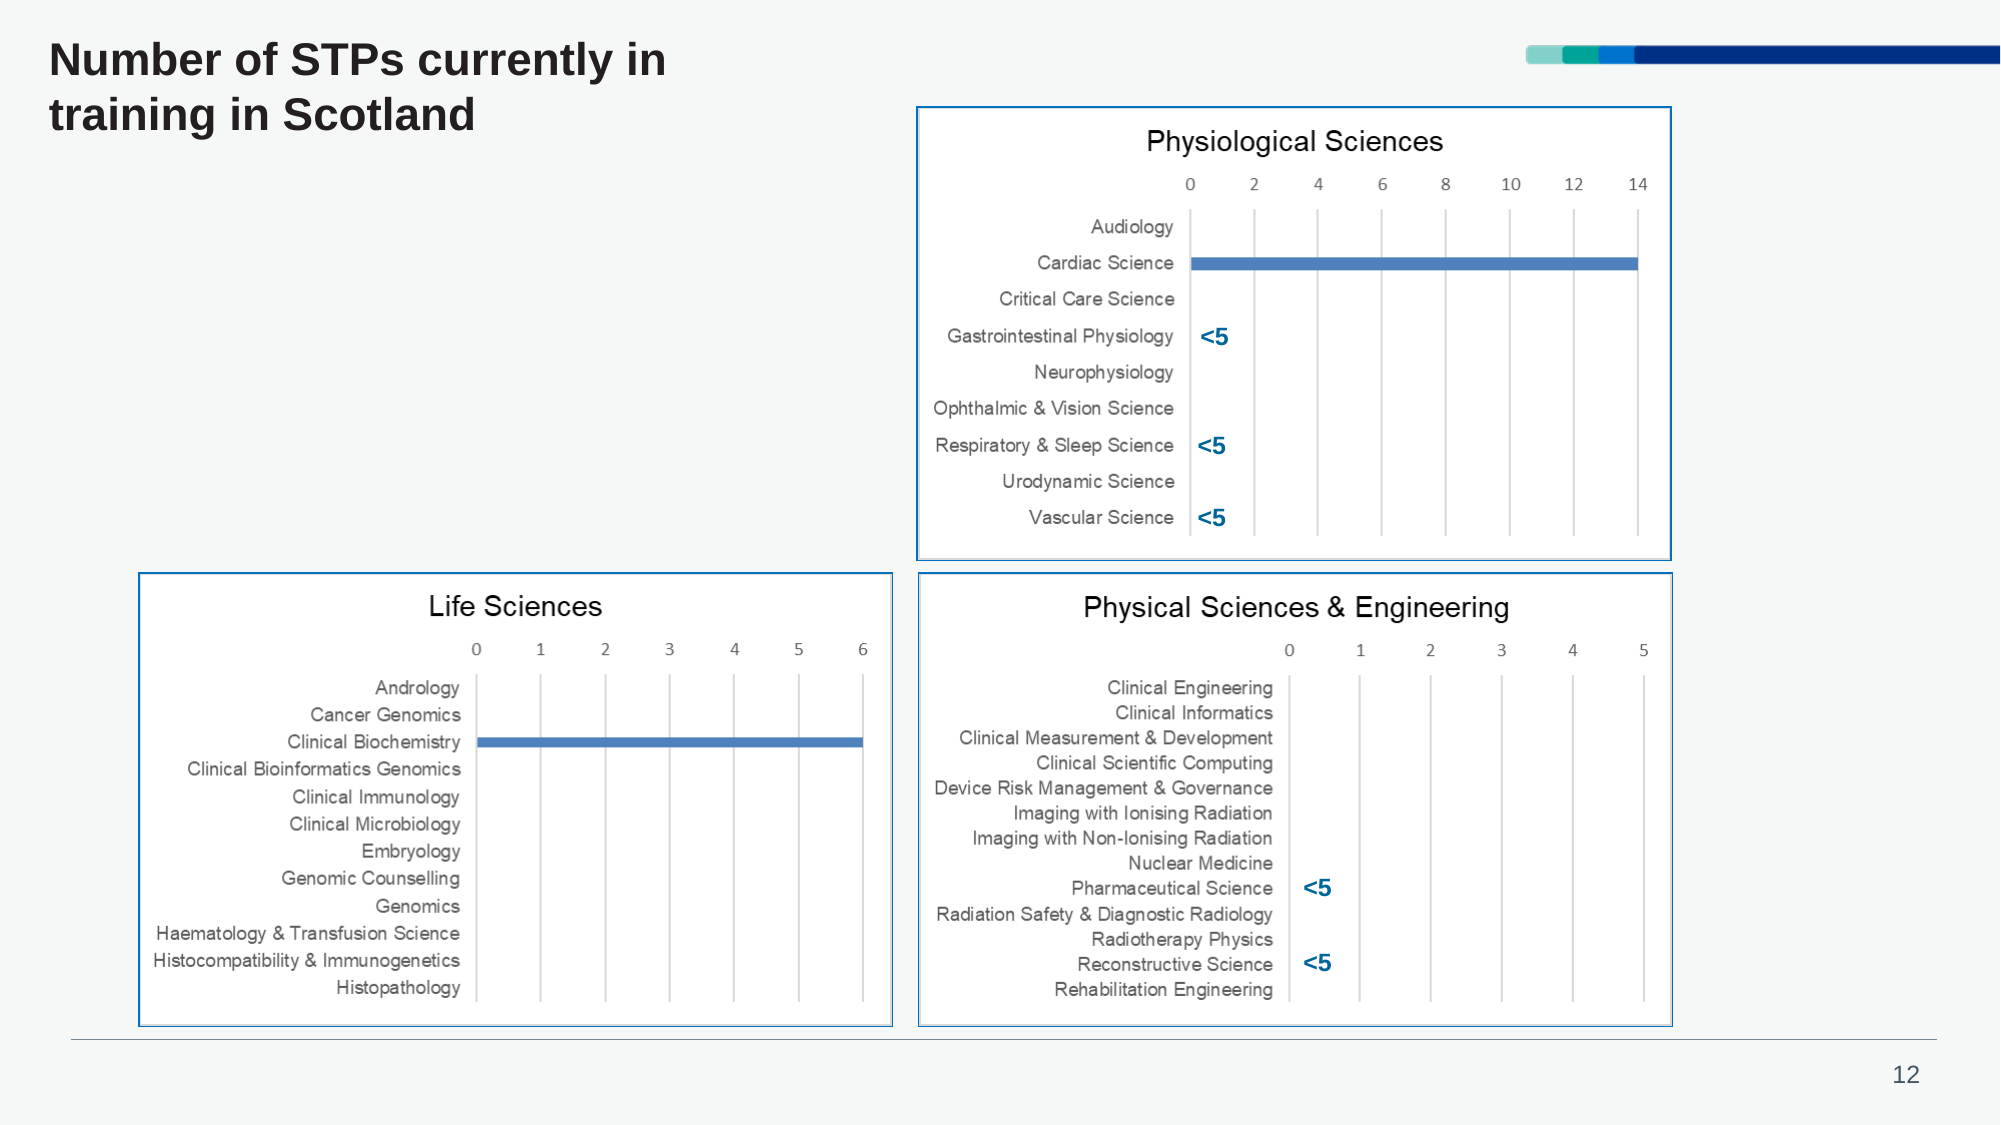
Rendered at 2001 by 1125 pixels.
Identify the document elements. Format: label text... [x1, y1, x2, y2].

text_box <5 [1277, 935, 1358, 988]
text_box <5 [1277, 860, 1358, 913]
text_box Number of STPs currently in training in Scotland [33, 22, 773, 149]
text_box <5 [1172, 490, 1252, 543]
text_box <5 [1172, 418, 1252, 471]
picture [919, 573, 1672, 1026]
text_box <5 [1174, 309, 1255, 362]
picture [918, 107, 1671, 560]
picture [139, 573, 892, 1026]
